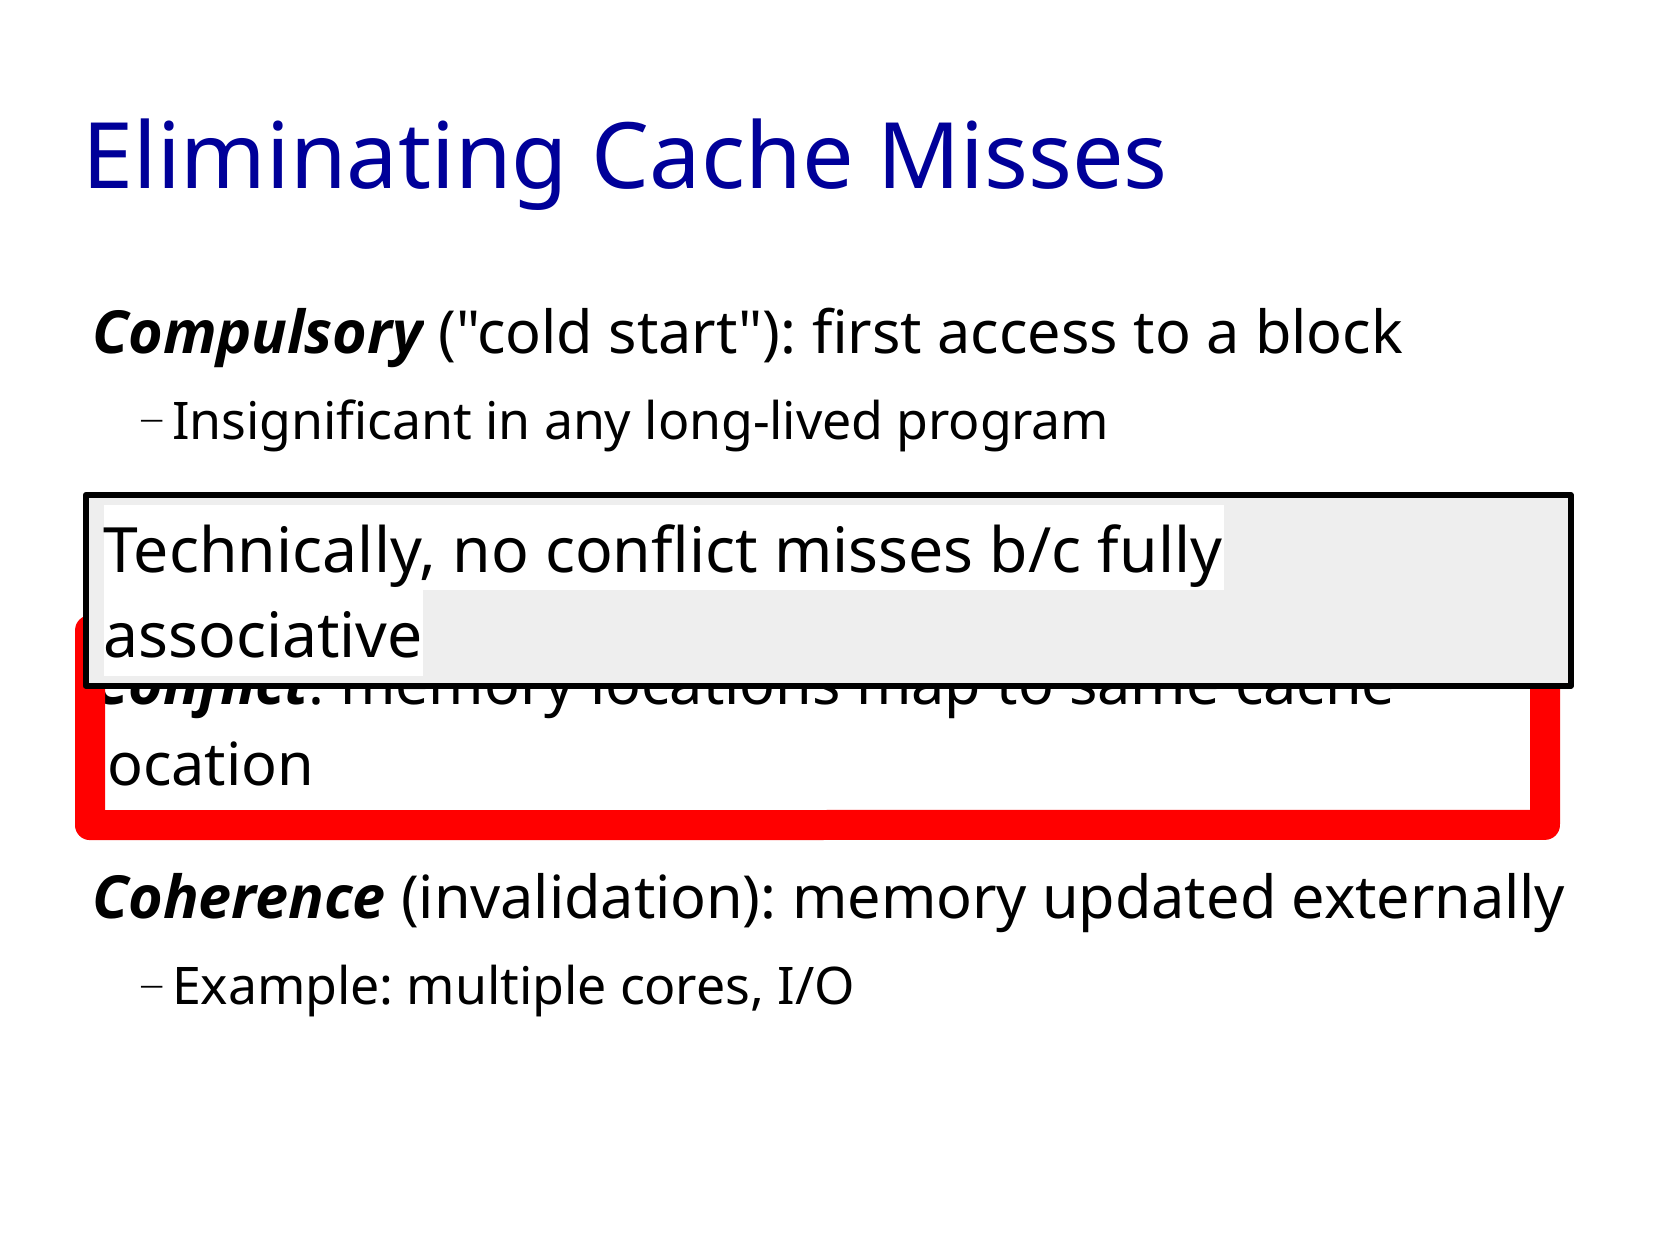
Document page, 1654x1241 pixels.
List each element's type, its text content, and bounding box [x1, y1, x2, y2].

text_box Technically, no conflict misses b/c fully associative [85, 495, 1571, 586]
list Compulsory ("cold start"): first access to a block Insignificant in any long-lived program Capacity: not enough space in cache Conflict: memory locations map to same cache location Coherence (invalidation): memory updated externally Example: multiple cores, I/O [60, 290, 1571, 1096]
list Compulsory ("cold start"): first access to a block Insignificant in any long-lived program Capacity: not enough space in cache Conflict: memory locations map to same cache location Coherence (invalidation): memory updated externally Example: multiple cores, I/O [106, 689, 1530, 810]
title Eliminating Cache Misses [82, 49, 1571, 257]
